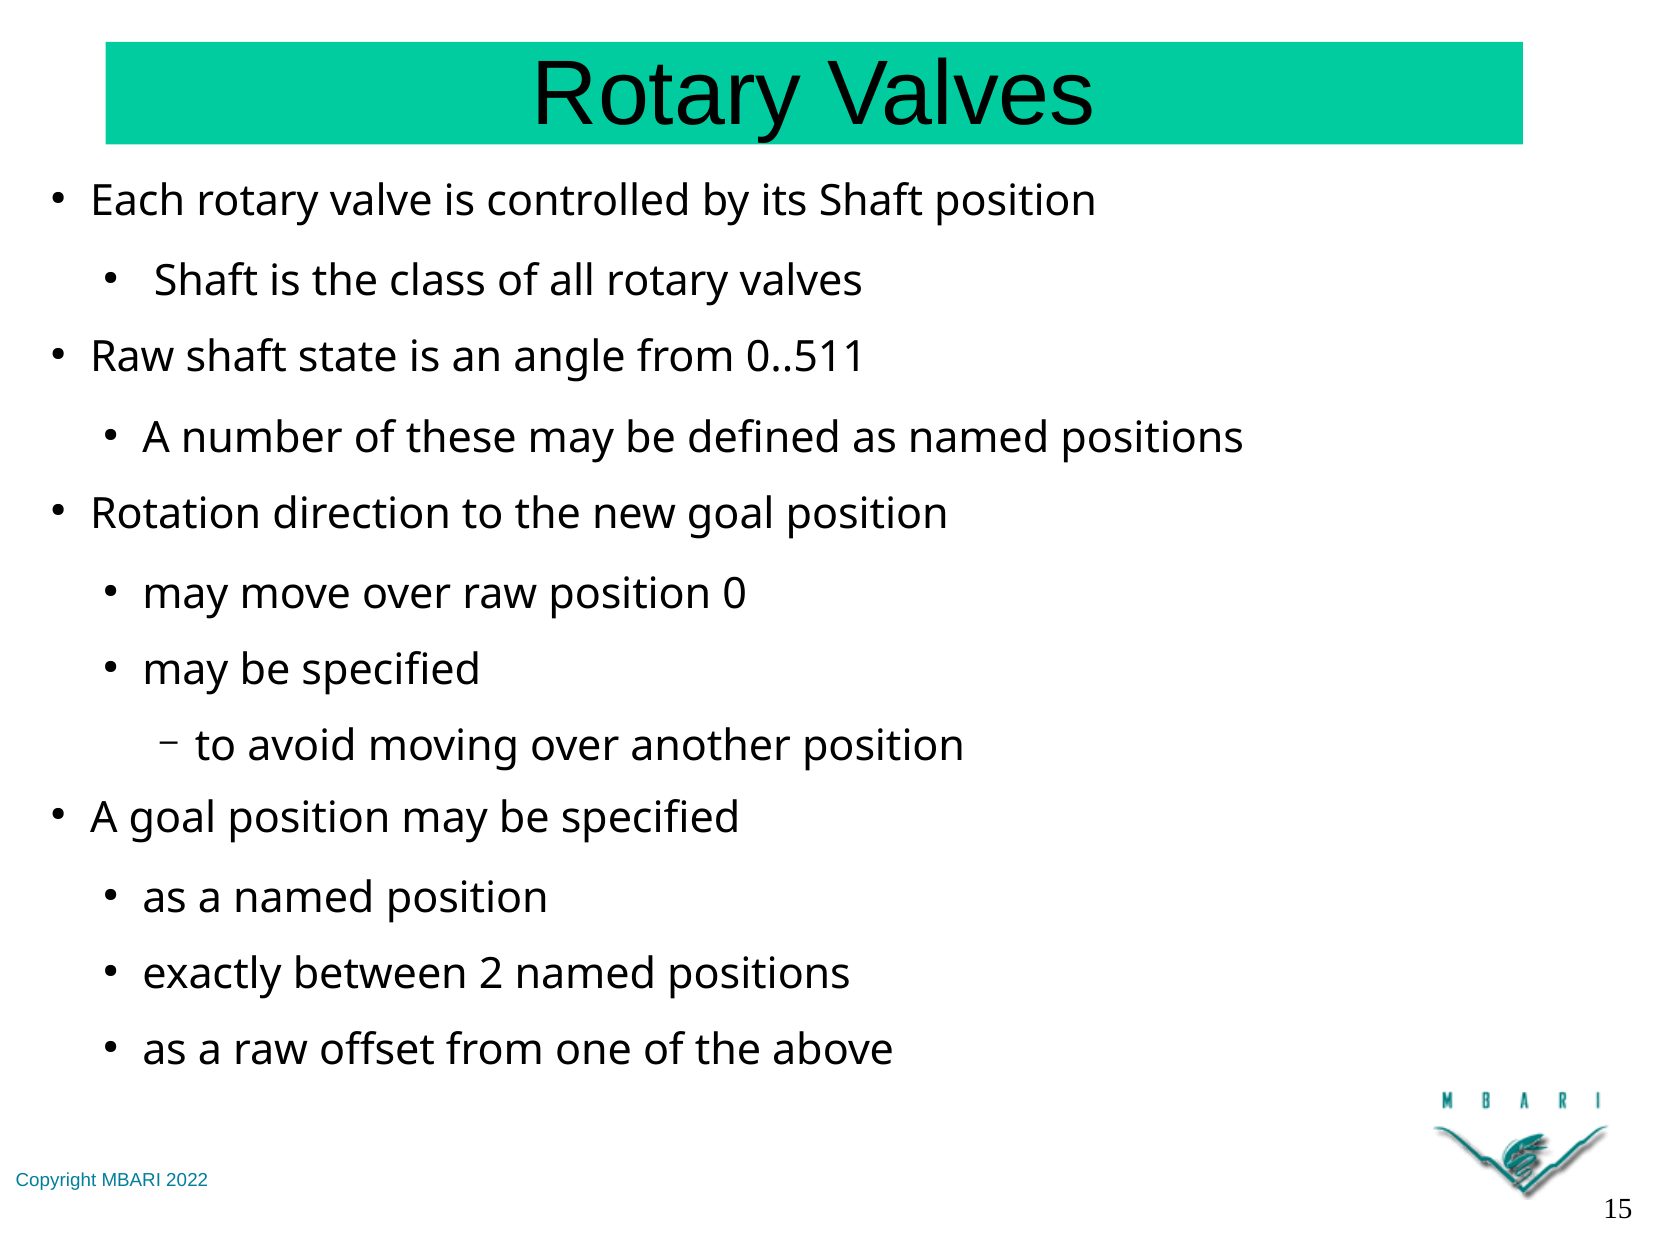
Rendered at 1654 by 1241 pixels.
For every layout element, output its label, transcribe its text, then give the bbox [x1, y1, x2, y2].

picture [1426, 1091, 1613, 1200]
list Each rotary valve is controlled by its Shaft position Shaft is the class of all rotary valves Raw shaft state is an angle from 0..511 A number of these may be defined as named positions Rotation direction to the new goal position may move over raw position 0 may be specified to avoid moving over another position A goal position may be specified as a named position exactly between 2 named positions as a raw offset from one of the above [37, 169, 1613, 1088]
title Rotary Valves [105, 41, 1523, 145]
